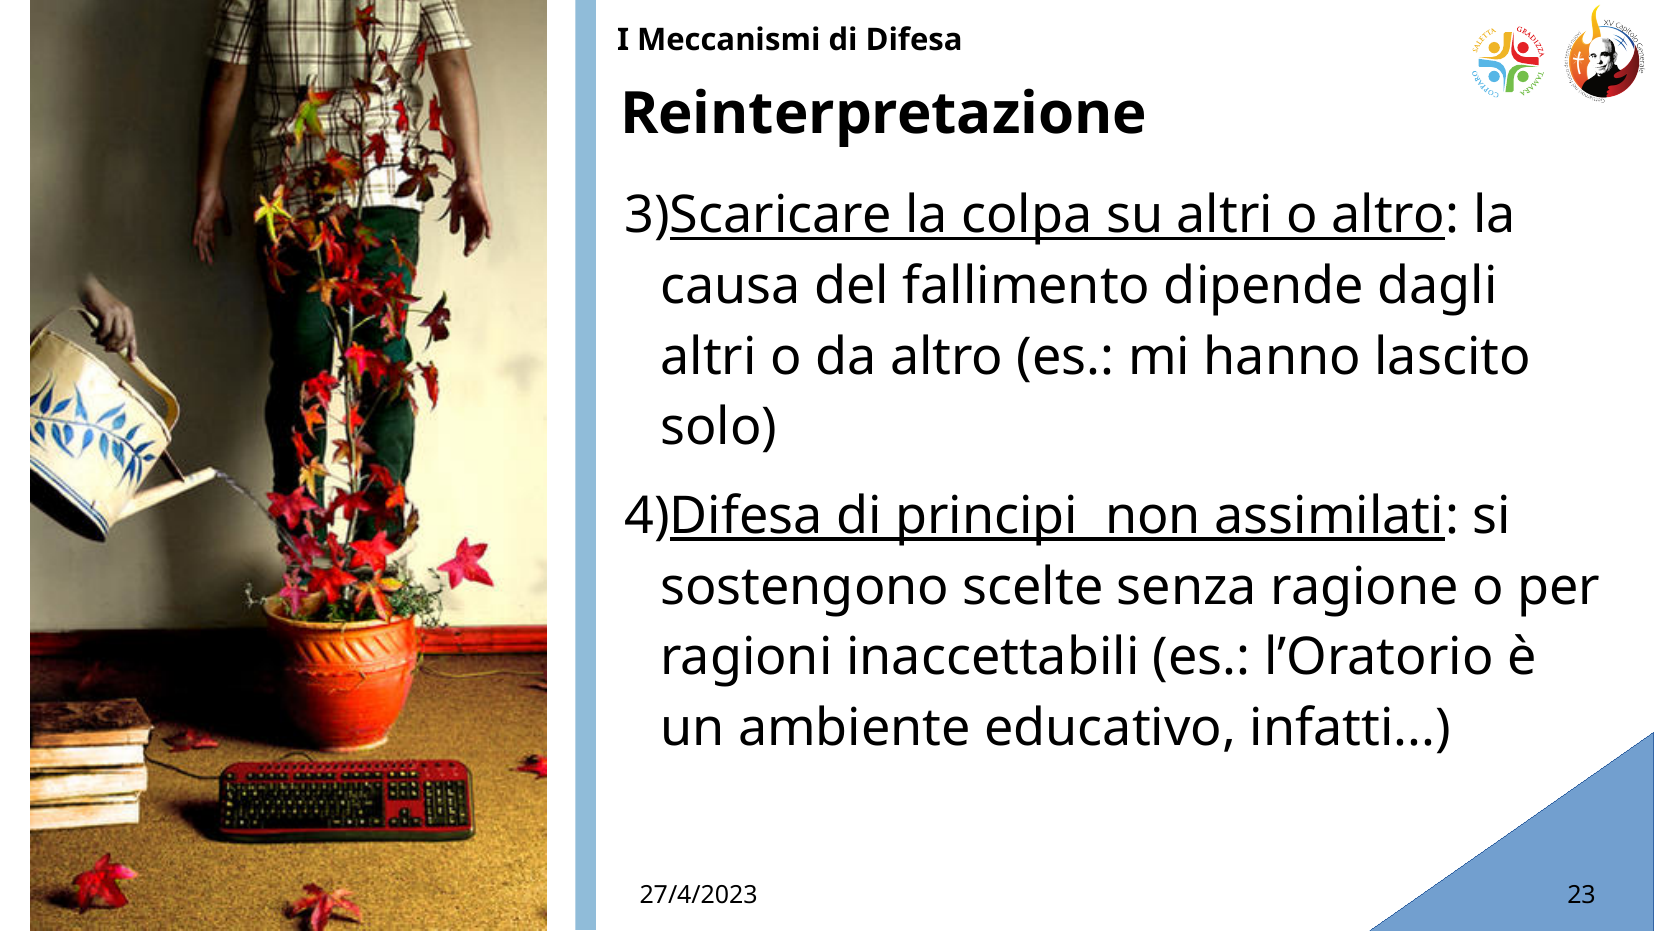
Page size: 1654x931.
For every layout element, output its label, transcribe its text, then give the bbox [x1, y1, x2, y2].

picture [1563, 4, 1646, 103]
subtitle Scaricare la colpa su altri o altro: la causa del fallimento dipende dagli altri o da altro (es.: mi hanno lascito solo) Difesa di principi non assimilati: si sostengono scelte senza ragione o per ragioni inaccettabili (es.: l’Oratorio è un ambiente educativo, infatti...) [624, 177, 1602, 873]
title Reinterpretazione [620, 70, 1617, 142]
picture [30, 0, 547, 931]
text_box I Meccanismi di Difesa [602, 9, 1335, 63]
